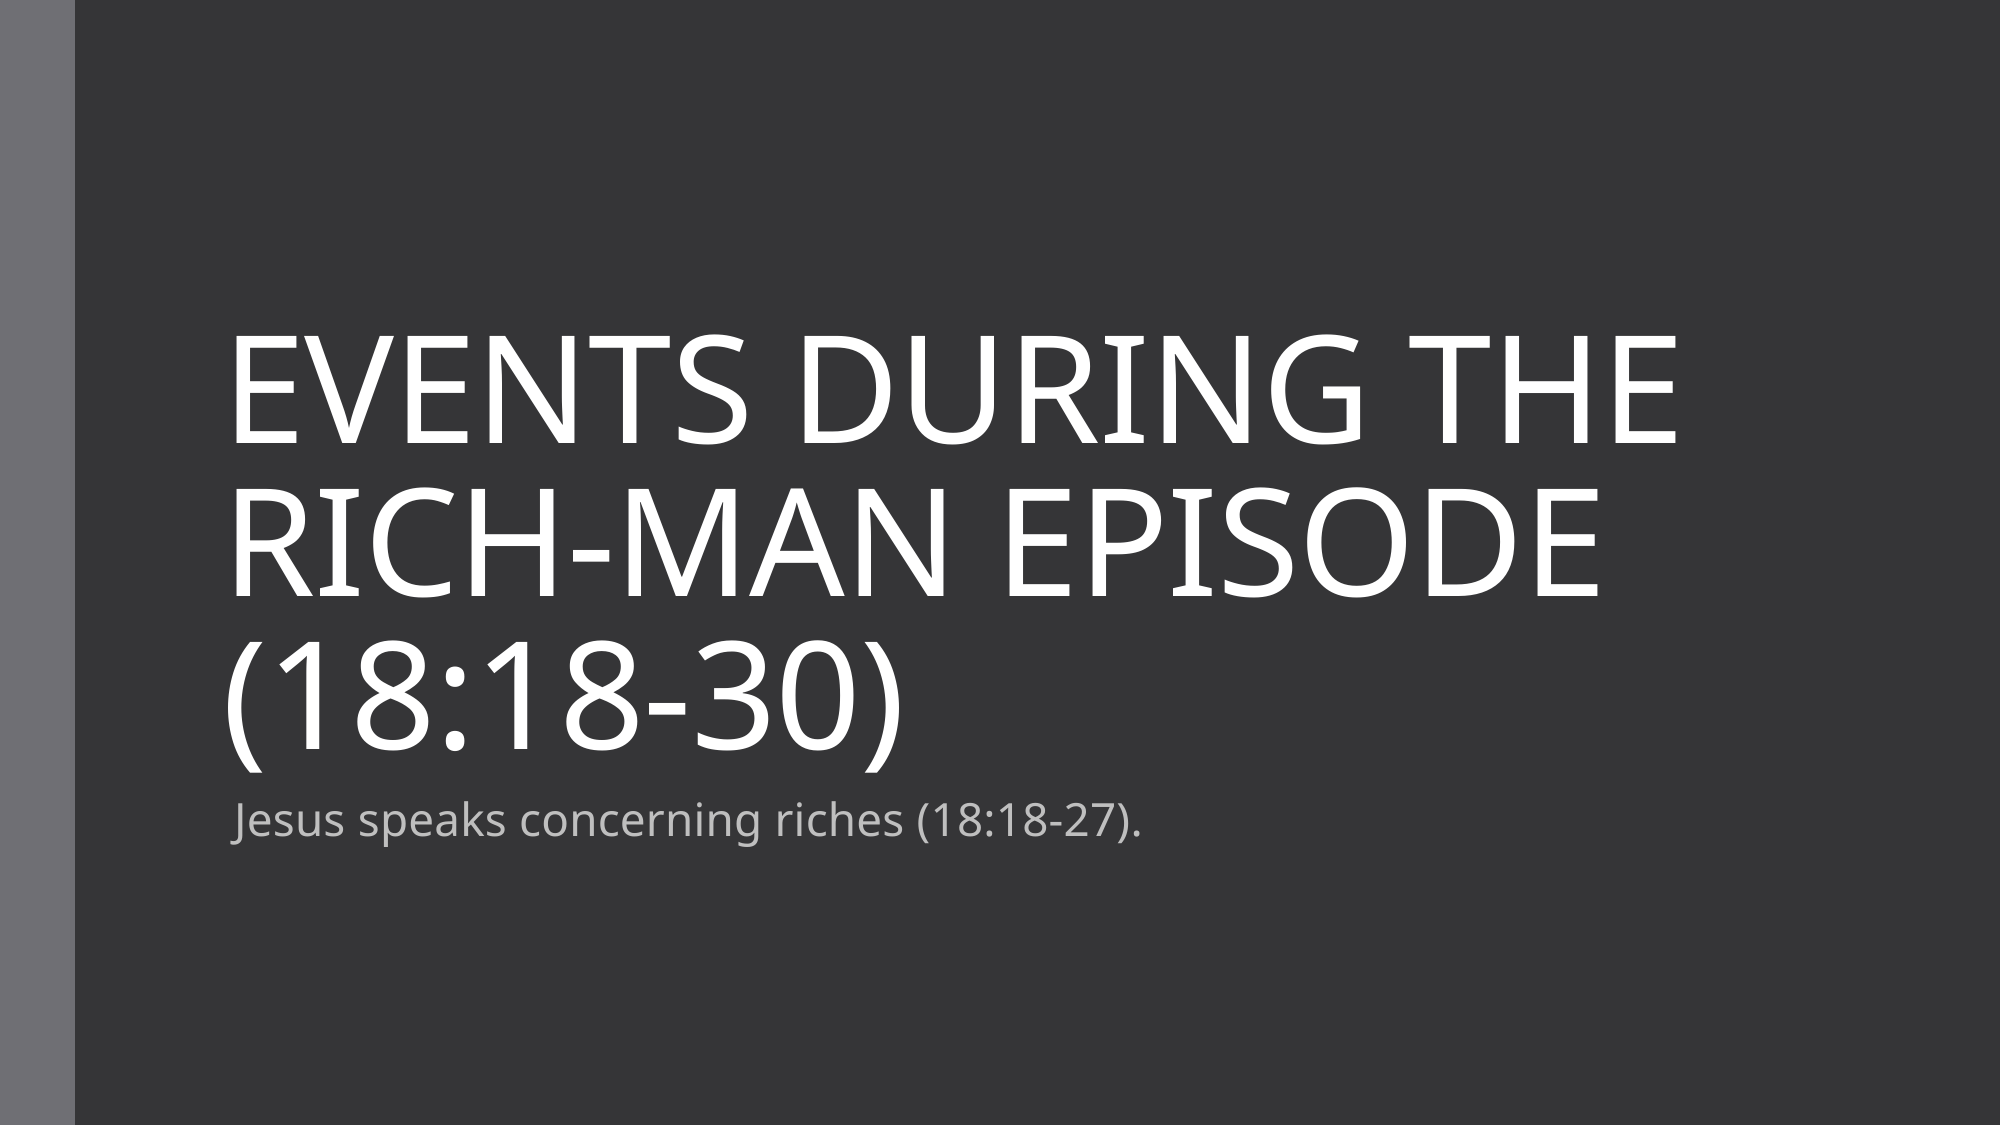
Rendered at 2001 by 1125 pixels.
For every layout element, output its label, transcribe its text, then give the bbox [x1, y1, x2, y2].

title EVENTS DURING THE RICH-MAN EPISODE (18:18-30) [206, 124, 1752, 787]
subtitle Jesus speaks concerning riches (18:18-27). [206, 787, 1752, 1066]
